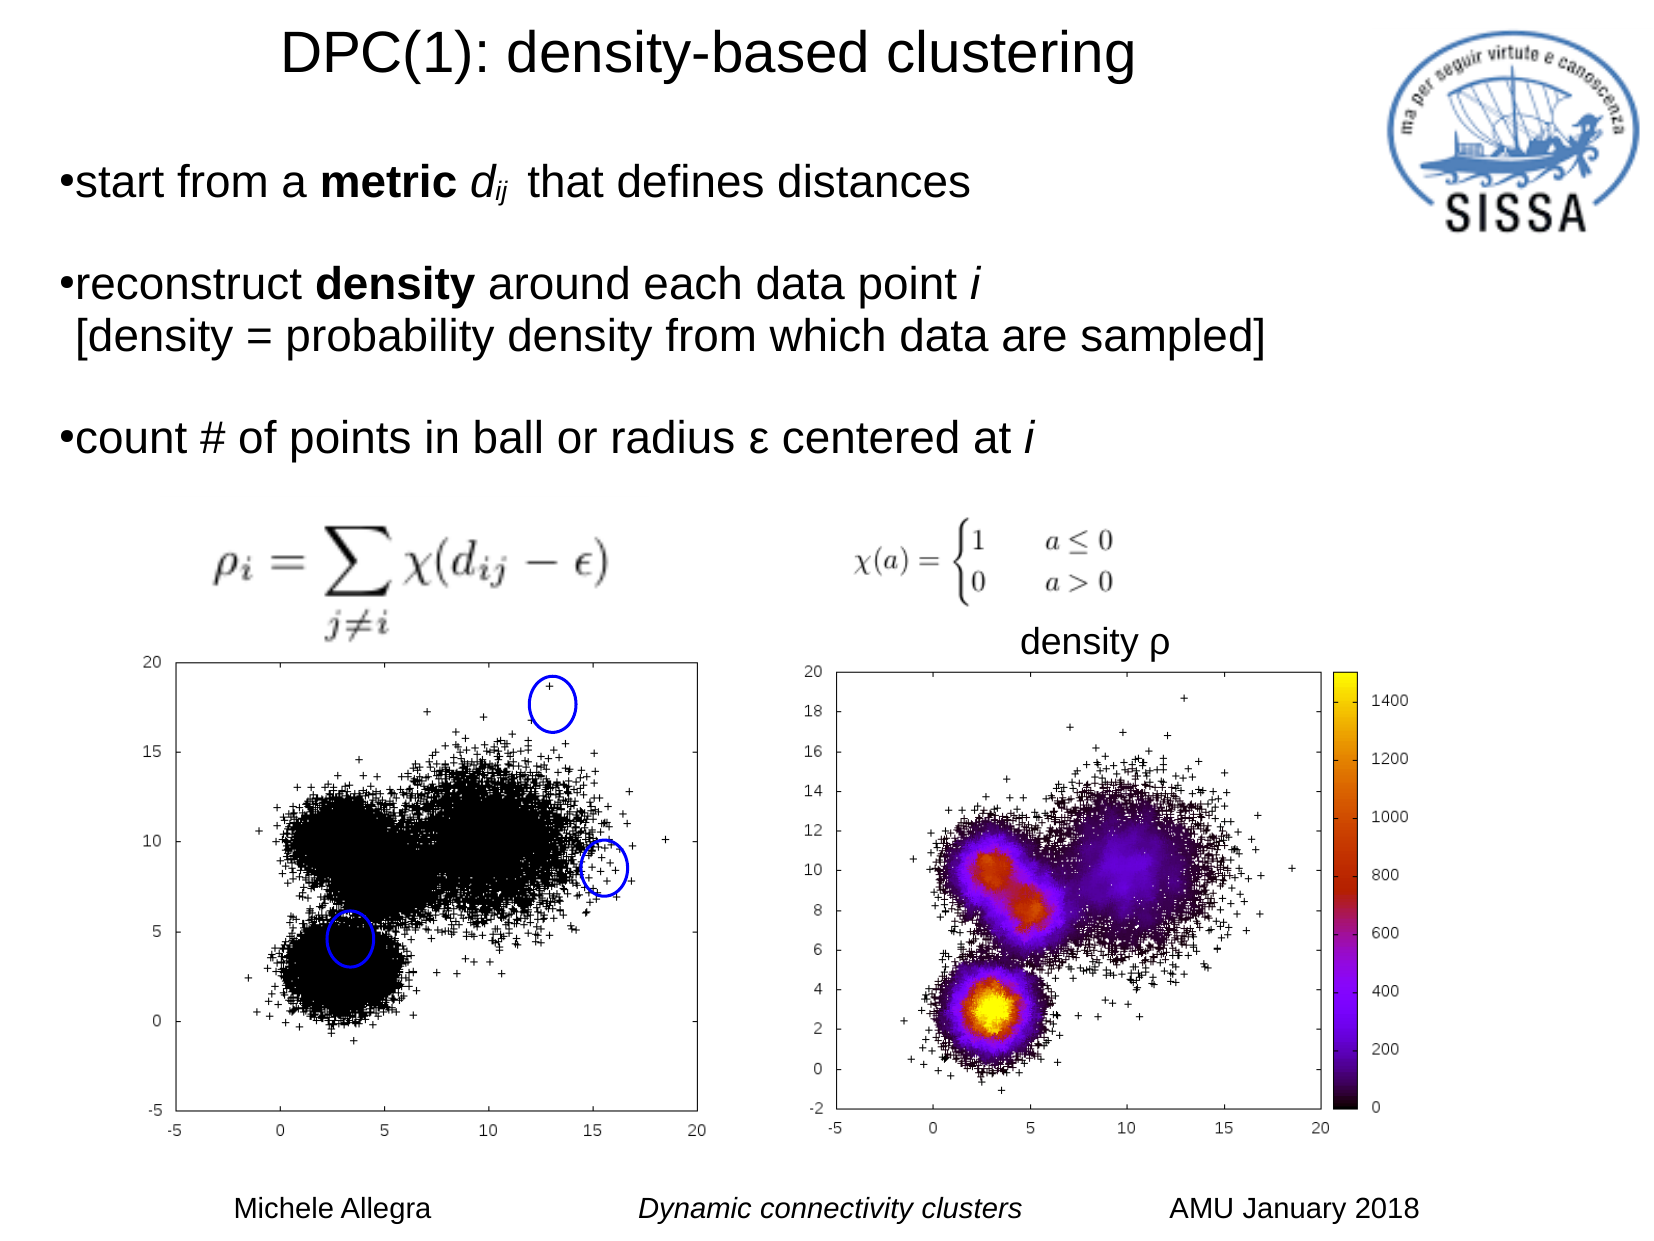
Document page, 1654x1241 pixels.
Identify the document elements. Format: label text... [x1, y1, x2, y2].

picture [1372, 27, 1654, 238]
text_box density ρ [1005, 613, 1321, 671]
subtitle start from a metric dij that defines distances reconstruct density around each data point i [density = probability density from which data are sampled] count # of points in ball or radius ε centered at i . [59, 109, 1515, 933]
picture [117, 495, 1443, 1152]
title Michele Allegra Dynamic connectivity clusters AMU January 2018 [82, 1171, 1572, 1241]
title DPC(1): density-based clustering [82, 0, 1336, 157]
picture [838, 502, 1127, 621]
